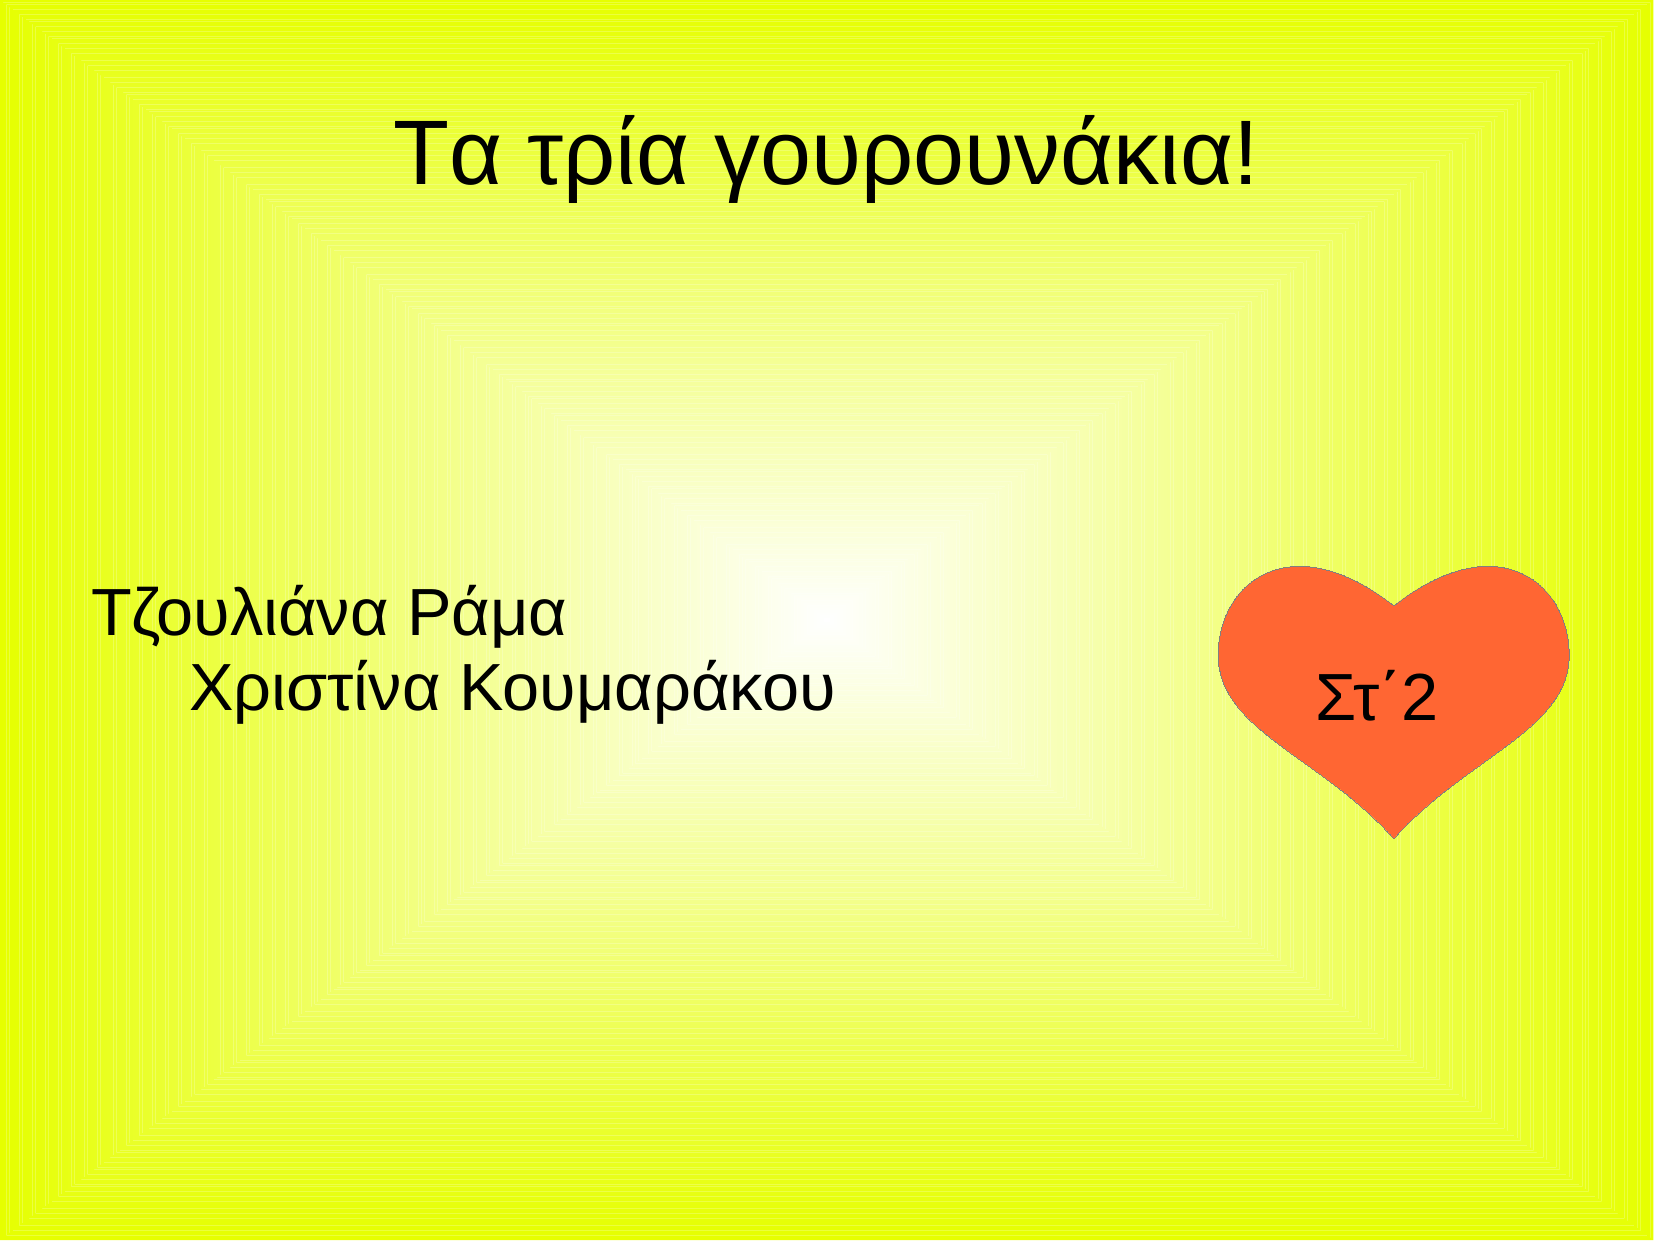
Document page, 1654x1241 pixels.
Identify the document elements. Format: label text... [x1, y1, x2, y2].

title Tα τρία γουρουνάκια! [82, 49, 1571, 257]
subtitle Τζουλιάνα Ράμα Χριστίνα Κουμαράκου Στ'2 [82, 290, 1538, 1010]
text_box Στ΄2 [1218, 566, 1570, 839]
